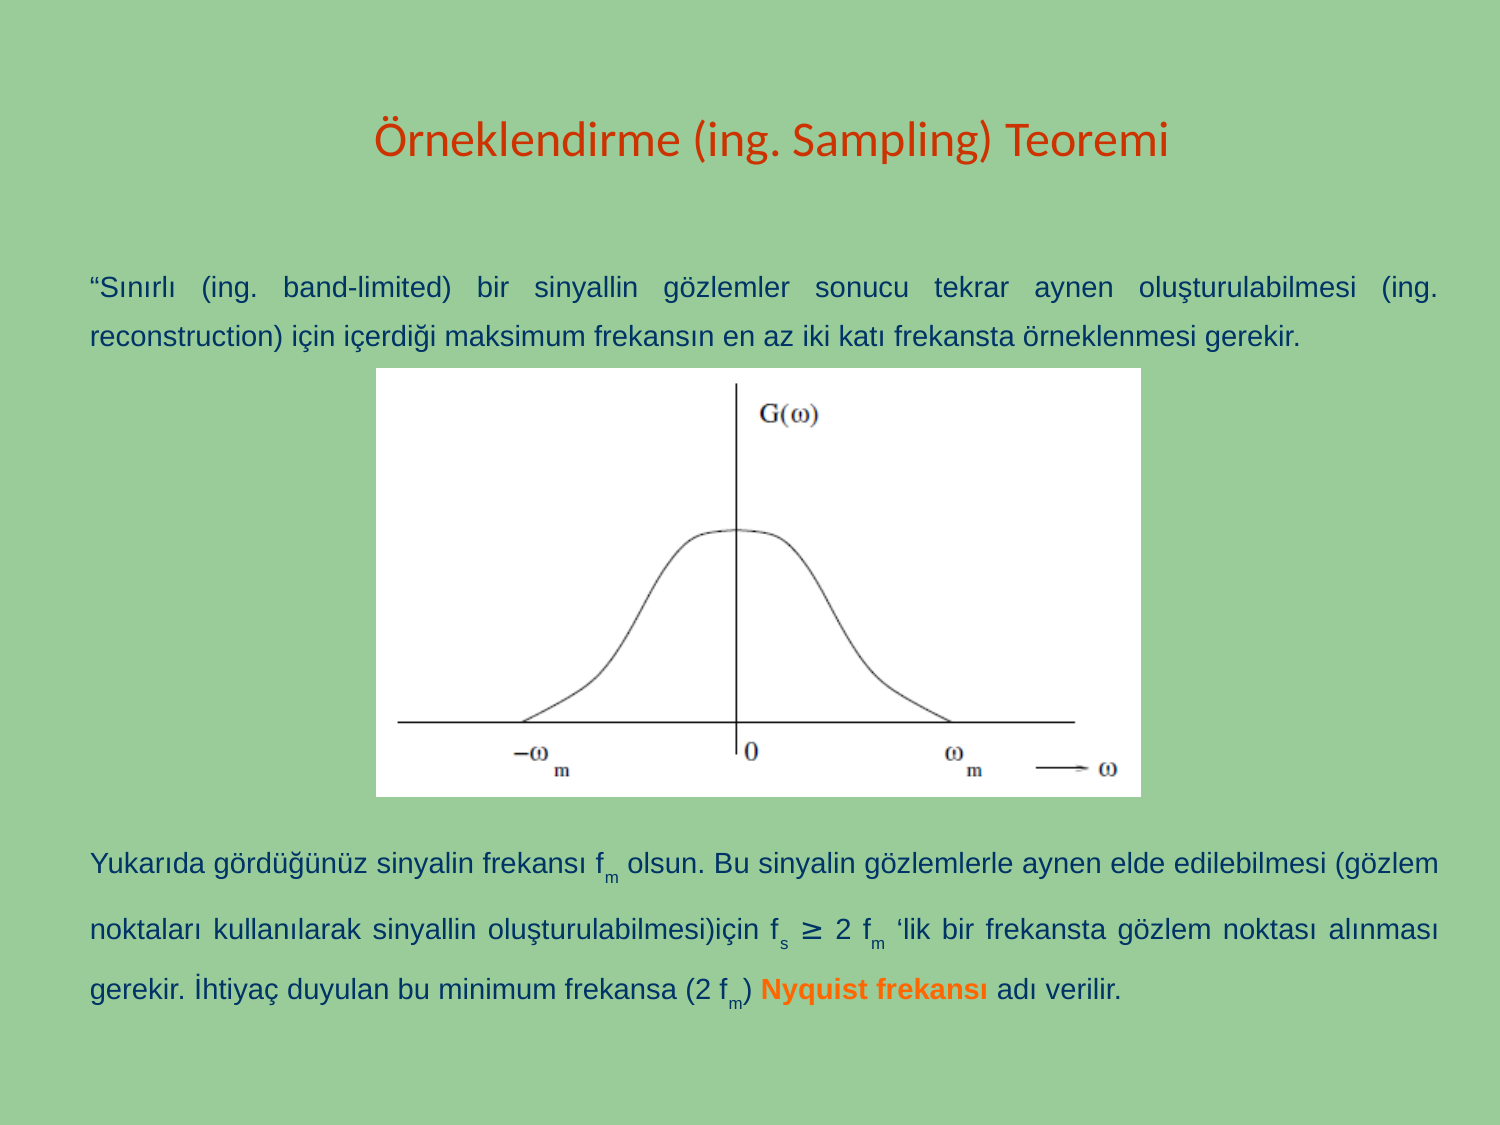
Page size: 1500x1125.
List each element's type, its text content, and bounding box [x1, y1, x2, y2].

title Örneklendirme (ing. Sampling) Teoremi [135, 87, 1410, 200]
text_box “Sınırlı (ing. band-limited) bir sinyallin gözlemler sonucu tekrar aynen oluşturulabilmesi (ing. reconstruction) için içerdiği maksimum frekansın en az iki katı frekansta örneklenmesi gerekir. [75, 246, 1456, 362]
picture [376, 368, 1141, 797]
text_box Yukarıda gördüğünüz sinyalin frekansı fm olsun. Bu sinyalin gözlemlerle aynen elde edilebilmesi (gözlem noktaları kullanılarak sinyallin oluşturulabilmesi)için fs ≥ 2 fm ‘lik bir frekansta gözlem noktası alınması gerekir. İhtiyaç duyulan bu minimum frekansa (2 fm) Nyquist frekansı adı verilir. [75, 819, 1456, 1015]
